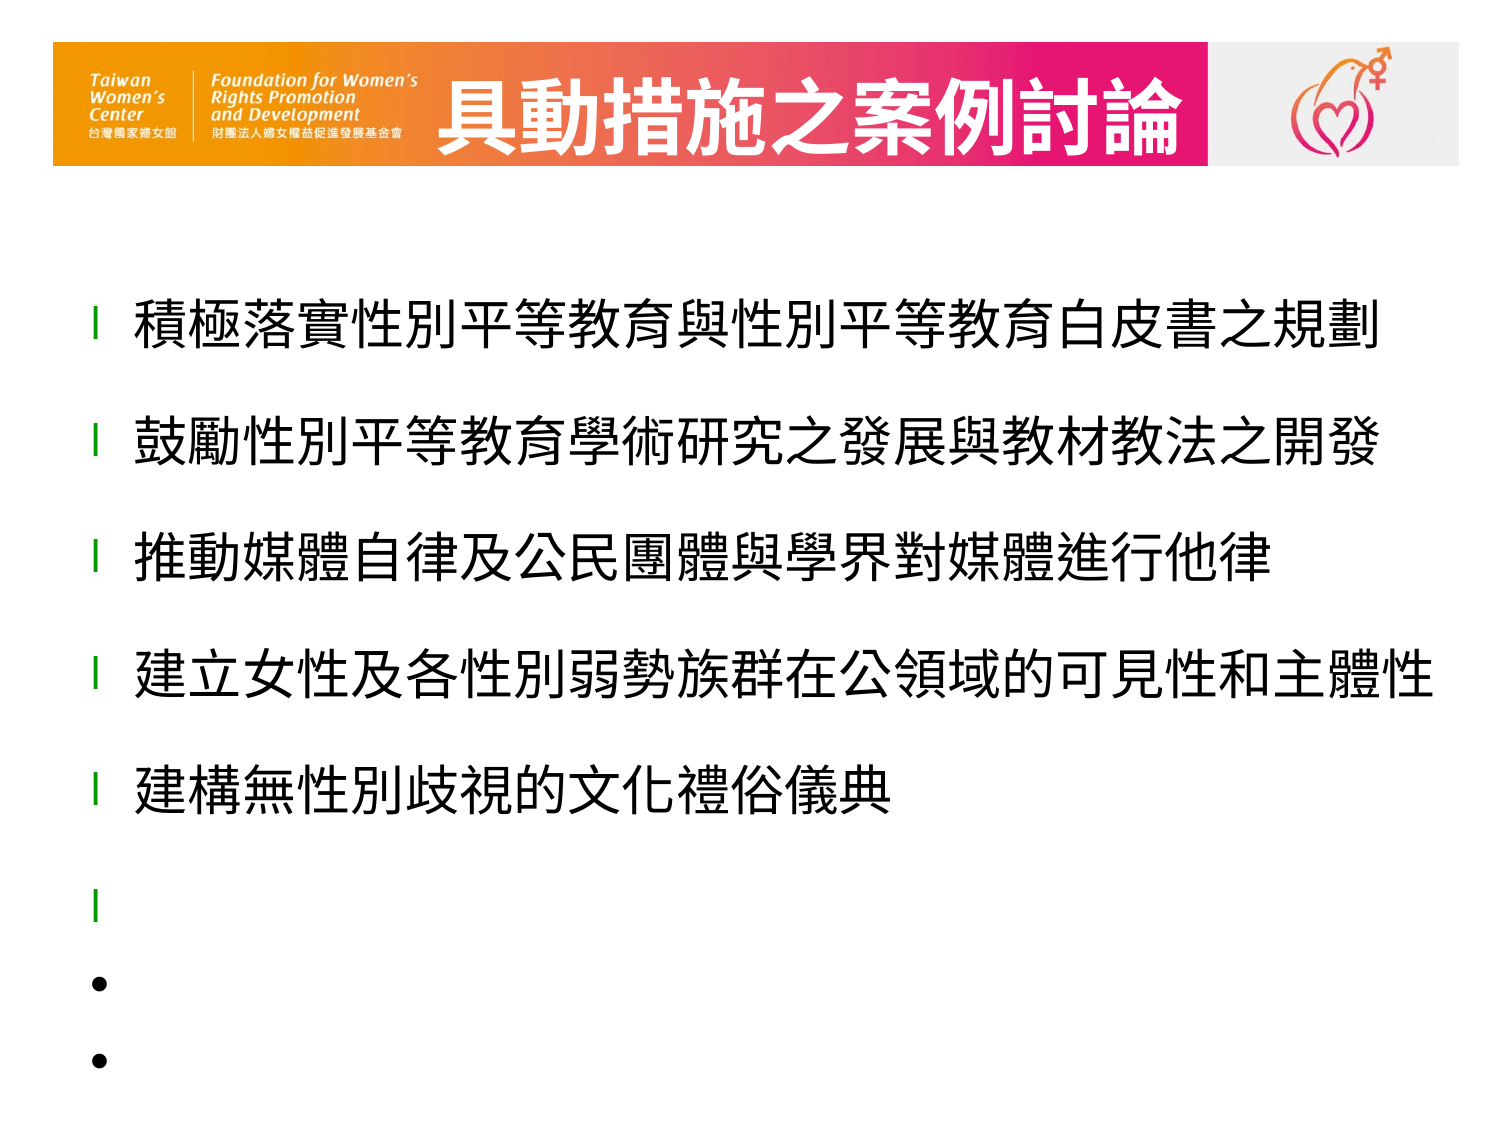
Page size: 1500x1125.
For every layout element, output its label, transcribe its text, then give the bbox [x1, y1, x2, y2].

list 積極落實性別平等教育與性別平等教育白皮書之規劃 鼓勵性別平等教育學術研究之發展與教材教法之開發 推動媒體自律及公民團體與學界對媒體進行他律 建立女性及各性別弱勢族群在公領域的可見性和主體性 建構無性別歧視的文化禮俗儀典 [75, 243, 1483, 1005]
title 具動措施之案例討論 [194, 45, 1426, 185]
